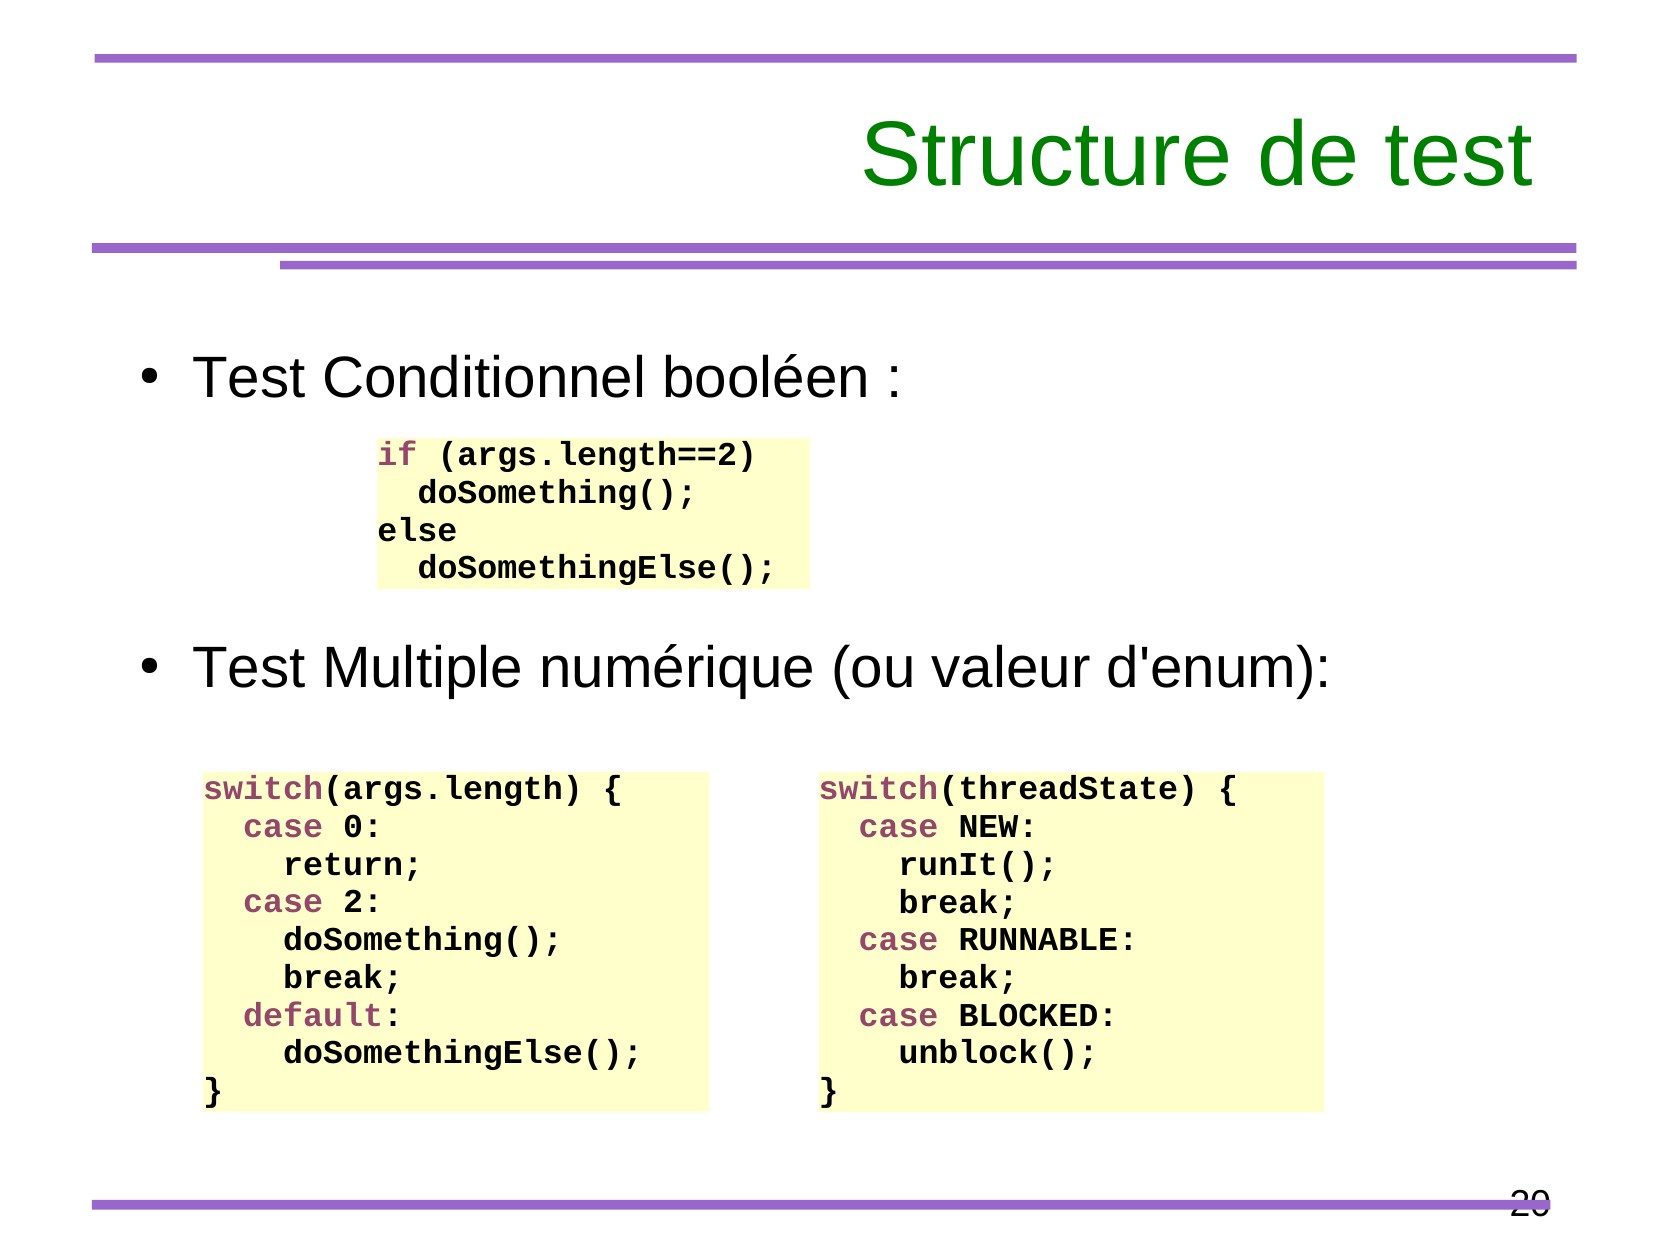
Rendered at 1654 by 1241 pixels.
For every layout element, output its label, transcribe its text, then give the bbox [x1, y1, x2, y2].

text_box switch(threadState) { case NEW: runIt(); break; case RUNNABLE: break; case BLOCKED: unblock(); } [818, 772, 1325, 1112]
title Structure de test [121, 49, 1534, 257]
text_box switch(args.length) { case 0: return; case 2: doSomething(); break; default: doSomethingElse(); } [203, 771, 710, 1112]
text_box if (args.length==2) doSomething(); else doSomethingElse(); [377, 438, 810, 590]
list Test Conditionnel booléen : Test Multiple numérique (ou valeur d'enum): [121, 344, 1534, 1127]
